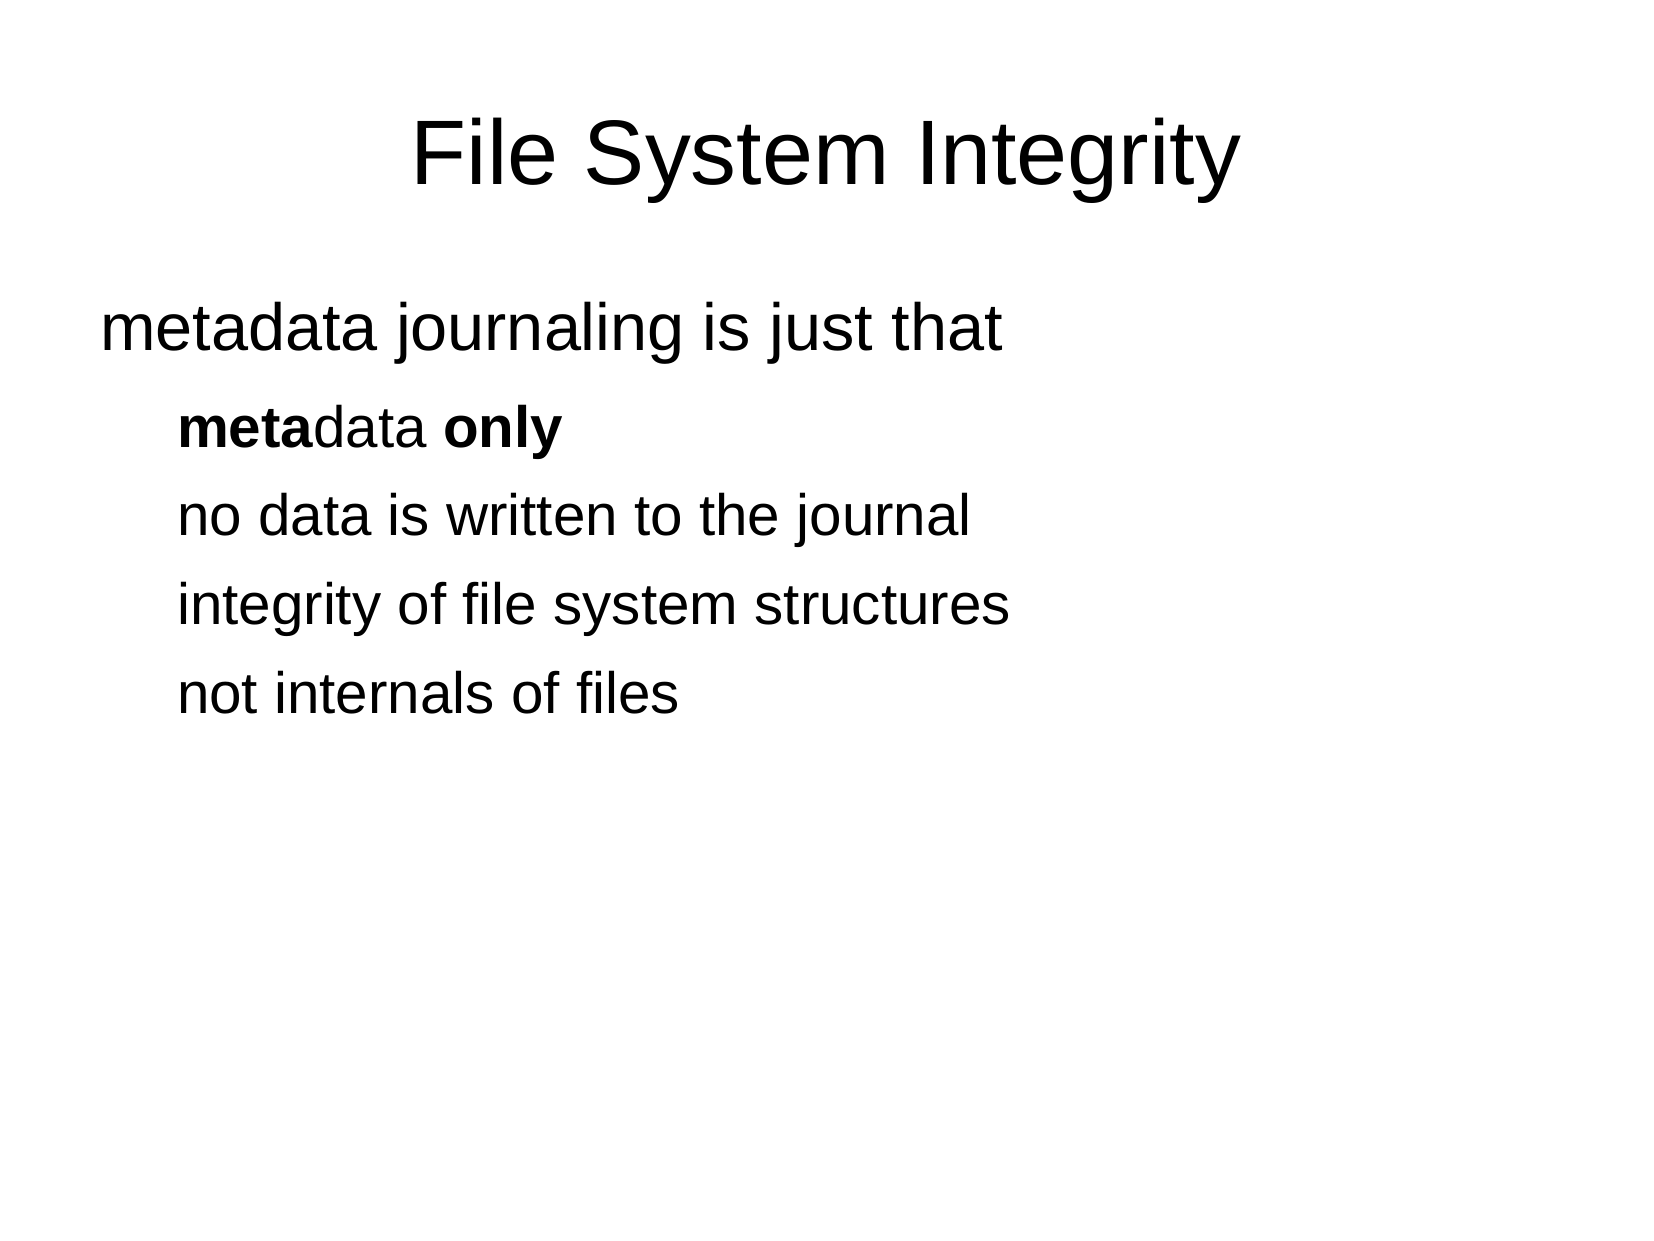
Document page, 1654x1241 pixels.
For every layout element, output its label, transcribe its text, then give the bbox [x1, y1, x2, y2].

list metadata journaling is just that metadata only no data is written to the journal integrity of file system structures not internals of files [82, 290, 1571, 1094]
title File System Integrity [82, 56, 1571, 250]
